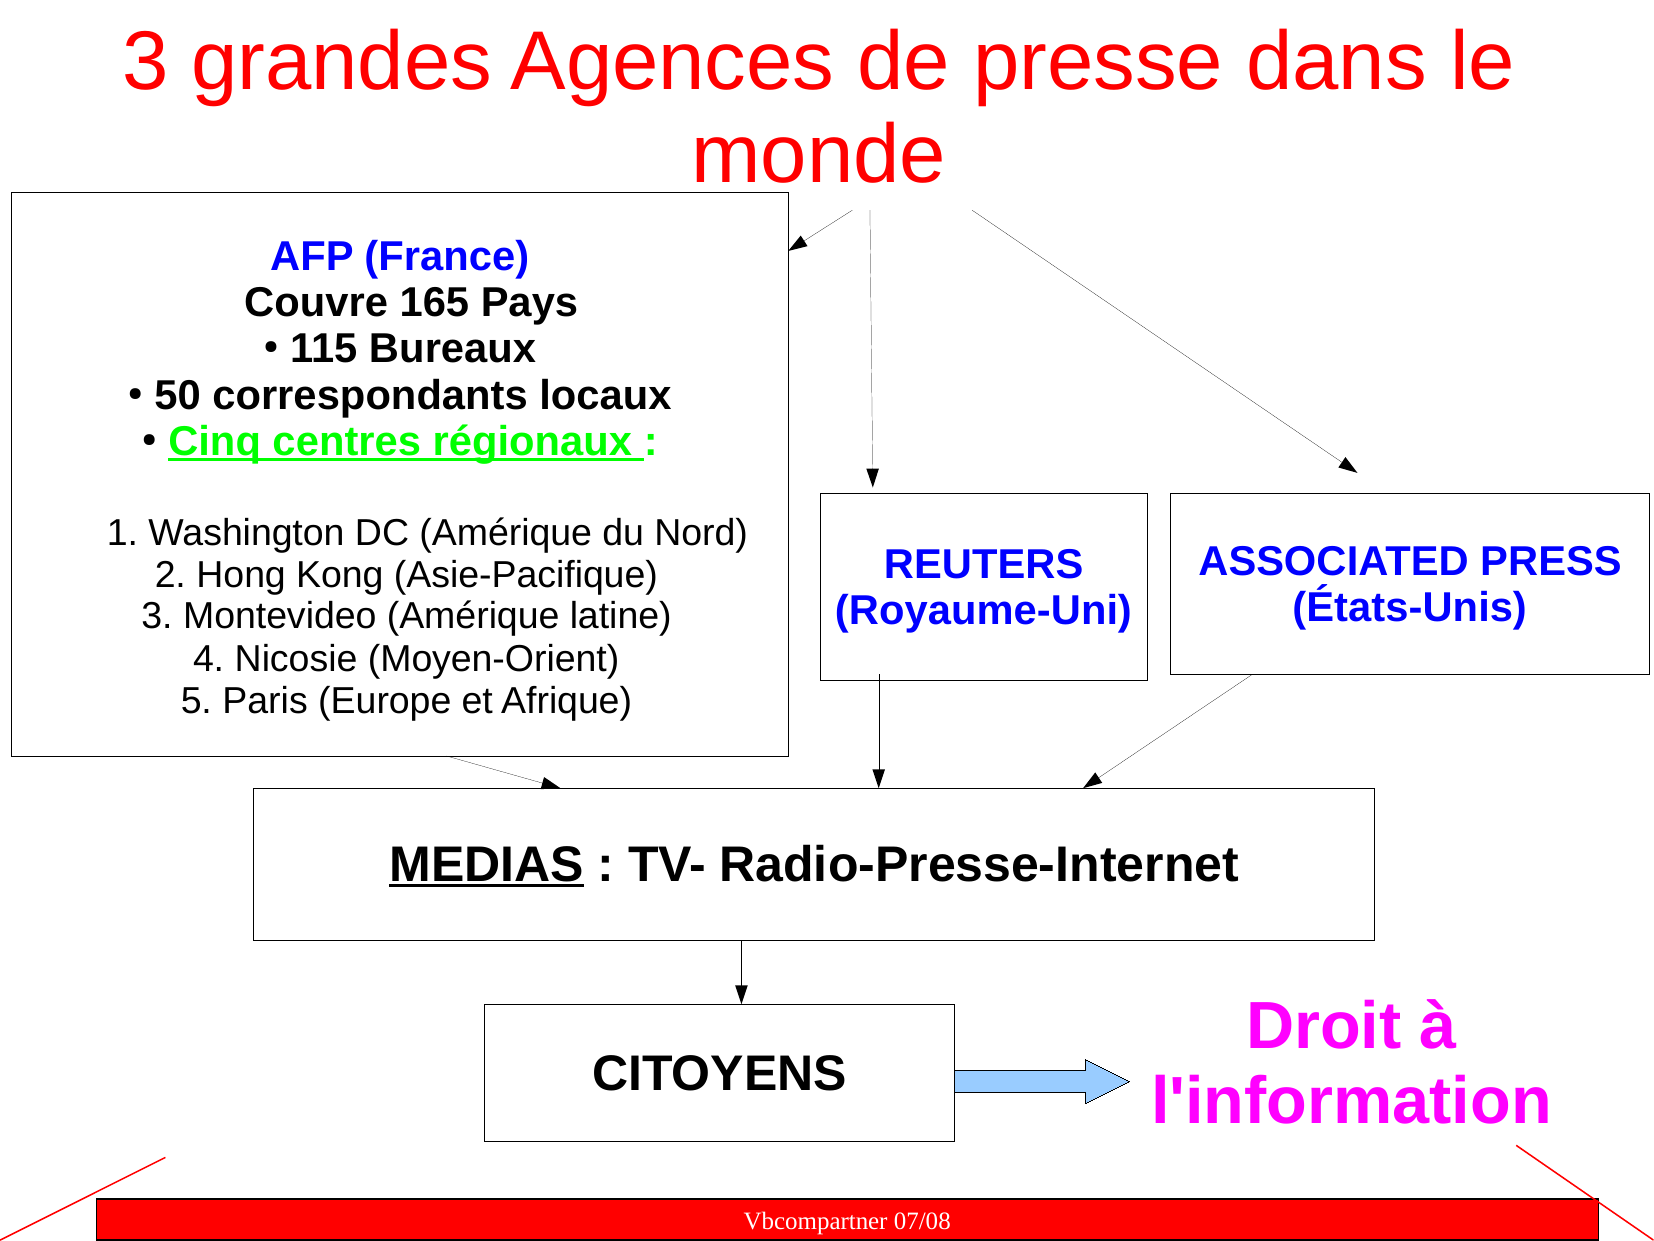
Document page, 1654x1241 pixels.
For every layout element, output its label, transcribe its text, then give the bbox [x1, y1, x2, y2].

text_box CITOYENS [484, 1004, 955, 1142]
text_box REUTERS (Royaume-Uni) [820, 493, 1148, 681]
text_box MEDIAS : TV- Radio-Presse-Internet [253, 788, 1375, 941]
text_box Droit à l'information [1100, 980, 1603, 1163]
text_box AFP (France) Couvre 165 Pays 115 Bureaux 50 correspondants locaux Cinq centres régionaux : 1. Washington DC (Amérique du Nord) 2. Hong Kong (Asie-Pacifique) 3. Montevideo (Amérique latine) 4. Nicosie (Moyen-Orient) 5. Paris (Europe et Afrique) [11, 192, 789, 757]
text_box [954, 1059, 1130, 1104]
text_box ASSOCIATED PRESS (États-Unis) [1170, 493, 1650, 675]
title 3 grandes Agences de presse dans le monde [49, 5, 1589, 211]
